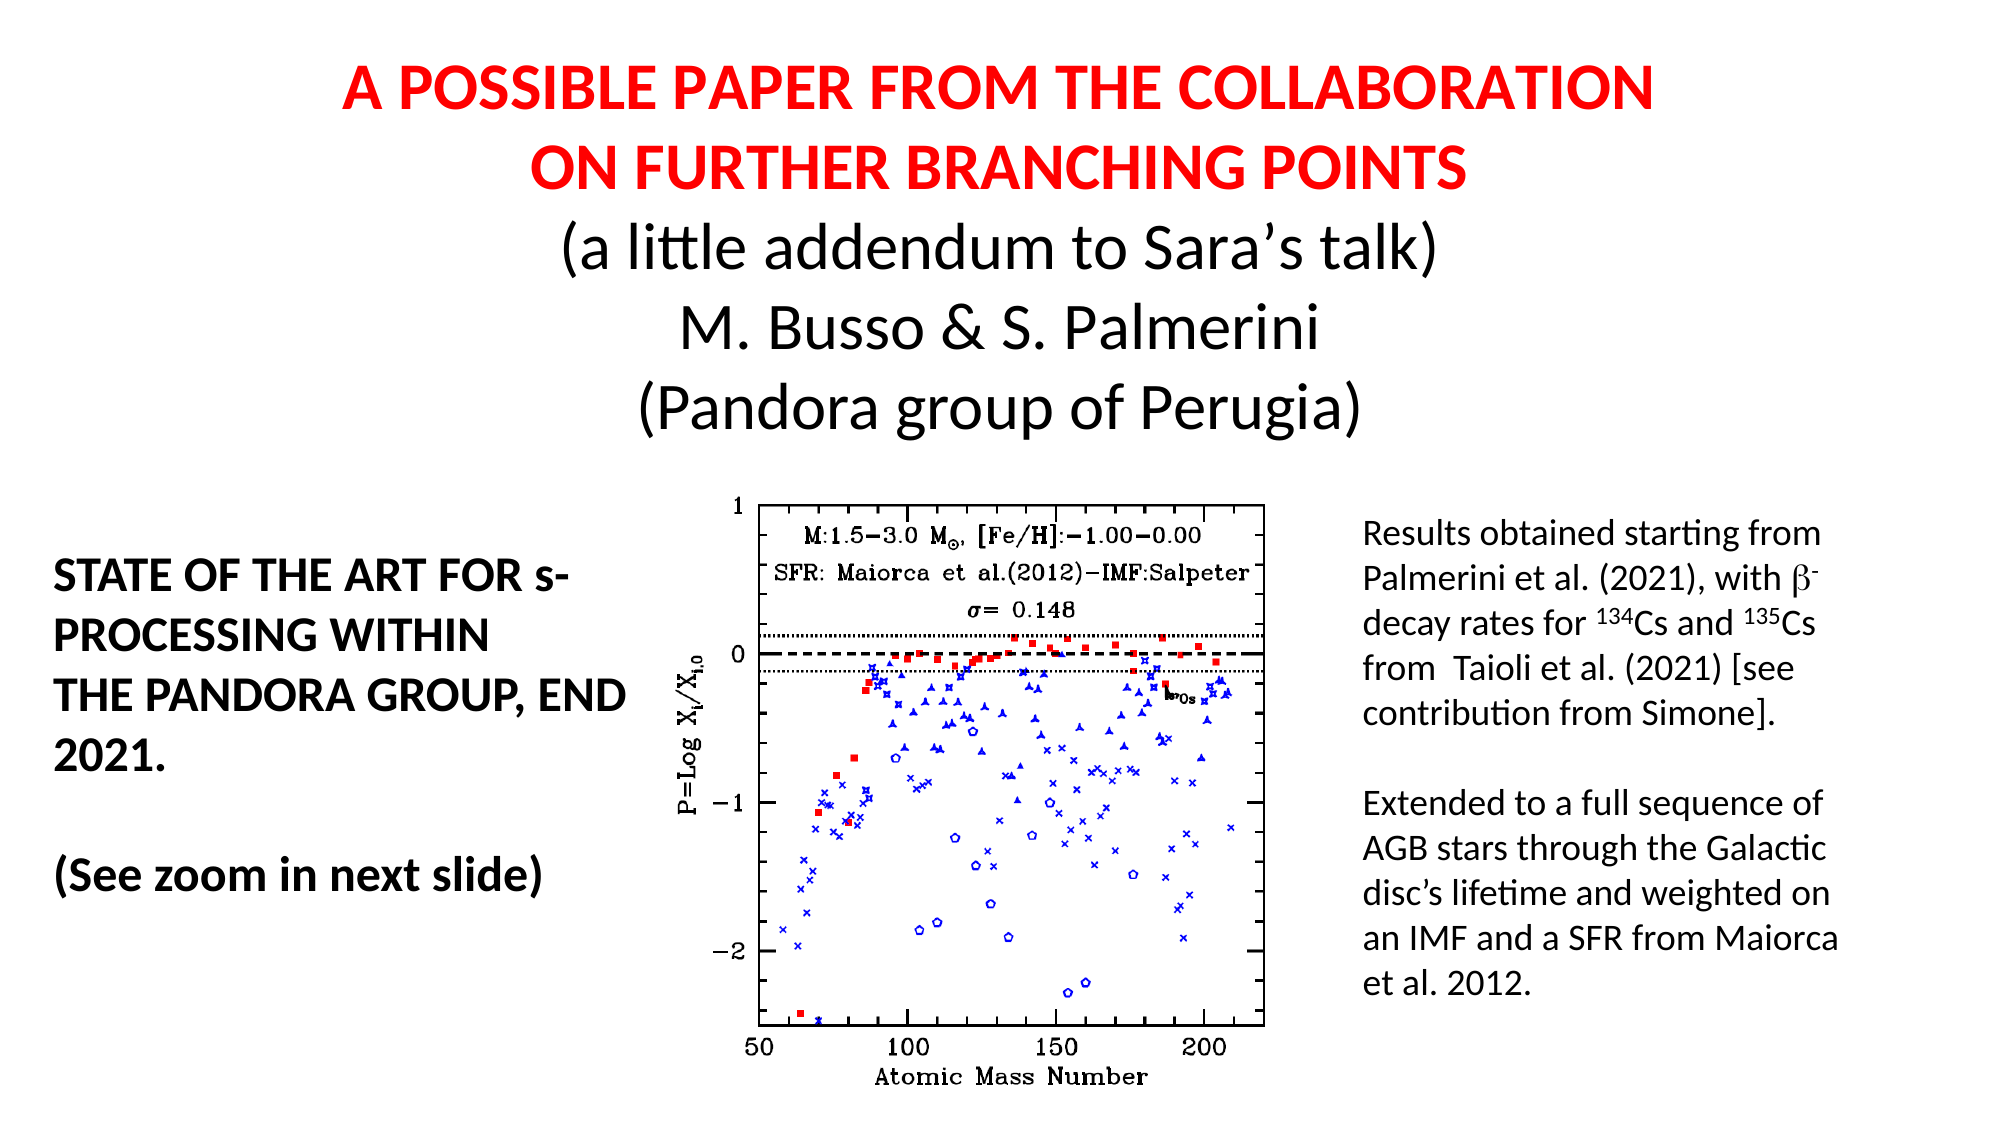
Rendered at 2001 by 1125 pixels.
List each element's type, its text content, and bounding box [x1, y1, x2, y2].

picture [672, 472, 1295, 1090]
text_box STATE OF THE ART FOR s-PROCESSING WITHIN THE PANDORA GROUP, END 2021. (See zoom in next slide) [38, 533, 673, 913]
text_box Results obtained starting from Palmerini et al. (2021), with b- decay rates for 134Cs and 135Cs from Taioli et al. (2021) [see contribution from Simone]. Extended to a full sequence of AGB stars through the Galactic disc’s lifetime and weighted on an IMF and a SFR from Maiorca et al. 2012. [1347, 500, 1891, 1016]
text_box A POSSIBLE PAPER FROM THE COLLABORATION ON FURTHER BRANCHING POINTS (a little addendum to Sara’s talk) M. Busso & S. Palmerini (Pandora group of Perugia) [323, 35, 1677, 455]
